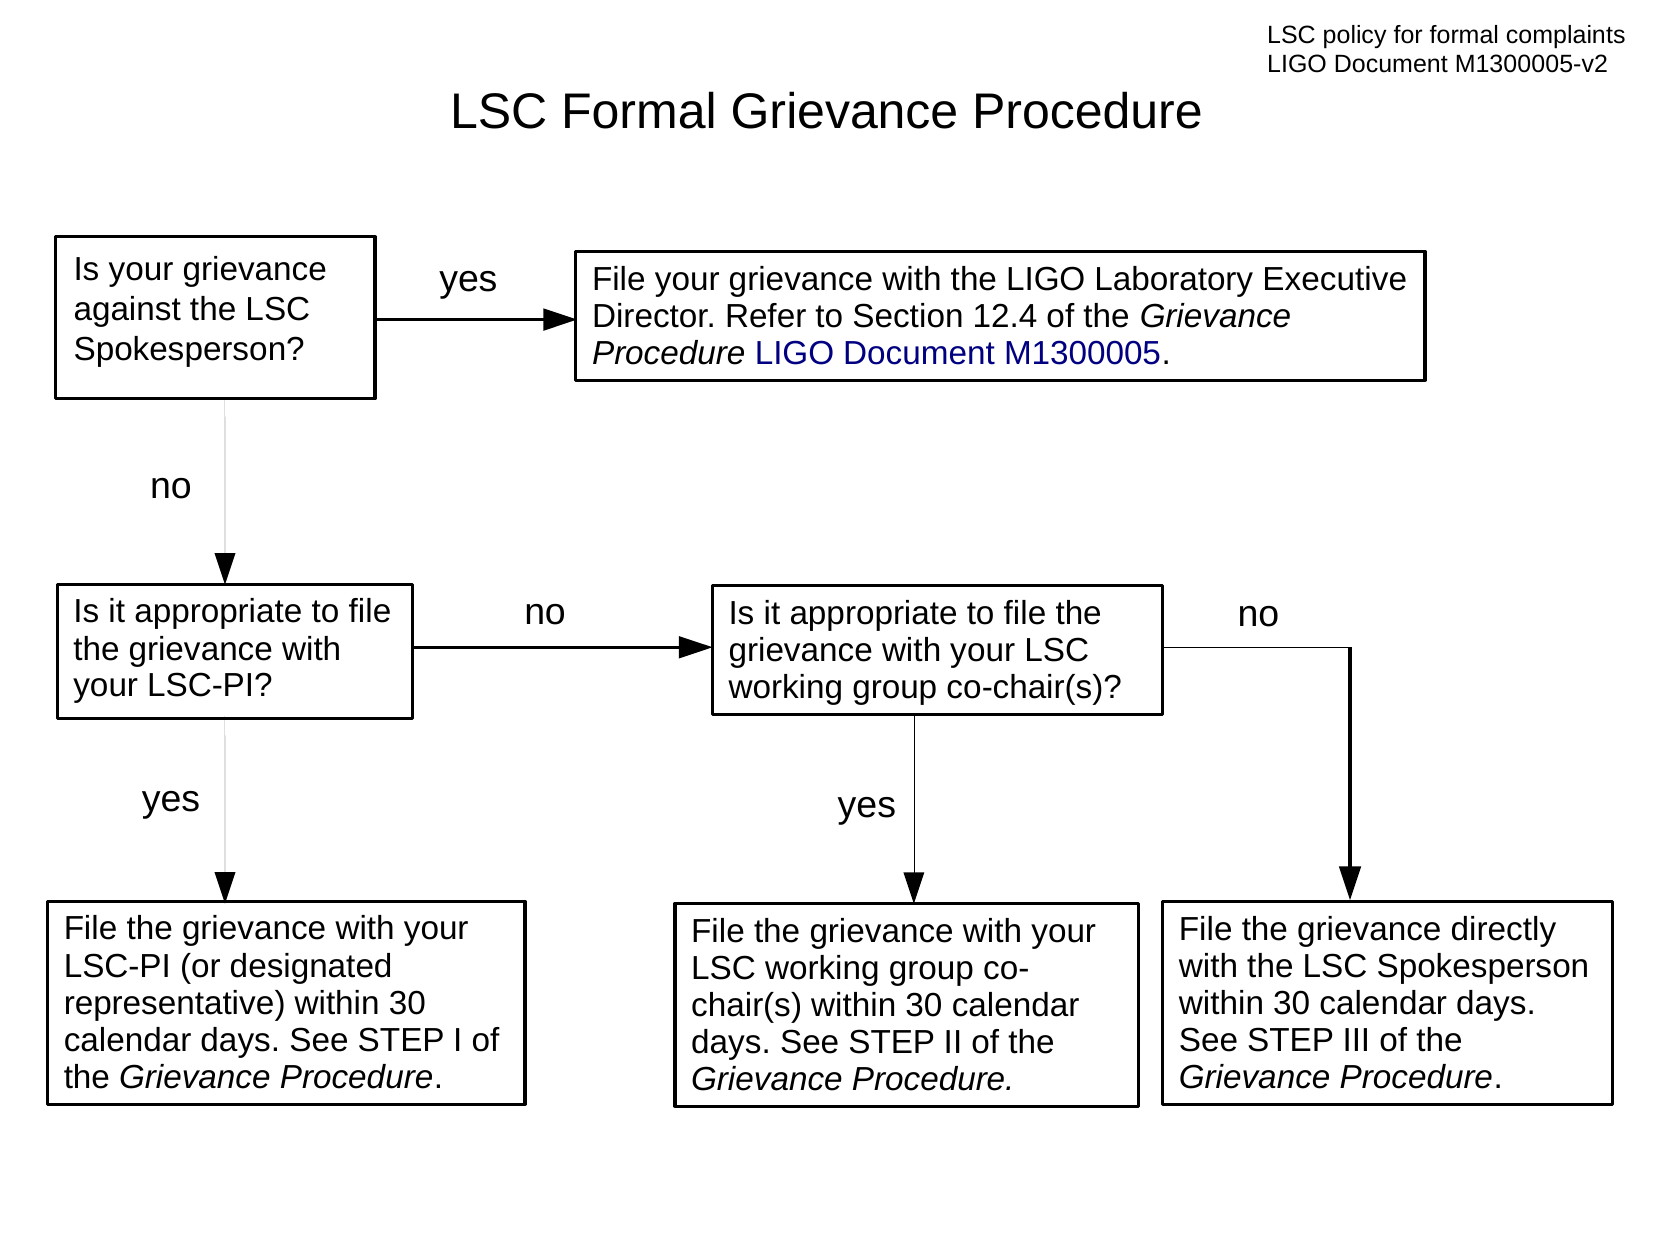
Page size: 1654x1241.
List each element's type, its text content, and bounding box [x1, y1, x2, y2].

text_box LSC policy for formal complaints LIGO Document M1300005-v2 [1252, 13, 1642, 85]
text_box File the grievance with your LSC working group co-chair(s) within 30 calendar days. See STEP II of the Grievance Procedure. [675, 903, 1139, 1107]
text_box yes [861, 799, 872, 805]
text_box File your grievance with the LIGO Laboratory Executive Director. Refer to Section 12.4 of the Grievance Procedure LIGO Document M1300005. [575, 251, 1426, 381]
text_box no [549, 606, 560, 622]
text_box Is it appropriate to file the grievance with your LSC-PI? [57, 584, 413, 719]
text_box yes [112, 766, 230, 810]
text_box yes [421, 246, 516, 290]
text_box no [1243, 608, 1252, 625]
text_box Is it appropriate to file the grievance with your LSC working group co-chair(s)? [712, 585, 1163, 715]
text_box File the grievance directly with the LSC Spokesperson within 30 calendar days. See STEP III of the Grievance Procedure. [1162, 901, 1613, 1105]
text_box no [530, 606, 539, 623]
text_box yes [463, 273, 474, 279]
text_box no [112, 453, 230, 497]
text_box no [497, 579, 593, 623]
text_box no [1211, 581, 1306, 625]
text_box LSC Formal Grievance Procedure [0, 72, 1653, 144]
text_box yes [165, 793, 176, 799]
text_box no [175, 480, 186, 496]
text_box no [156, 480, 165, 497]
text_box no [1263, 608, 1274, 624]
text_box yes [808, 772, 926, 816]
text_box File the grievance with your LSC-PI (or designated representative) within 30 calendar days. See STEP I of the Grievance Procedure. [47, 901, 526, 1105]
text_box Is your grievance against the LSC Spokesperson? [55, 236, 376, 399]
